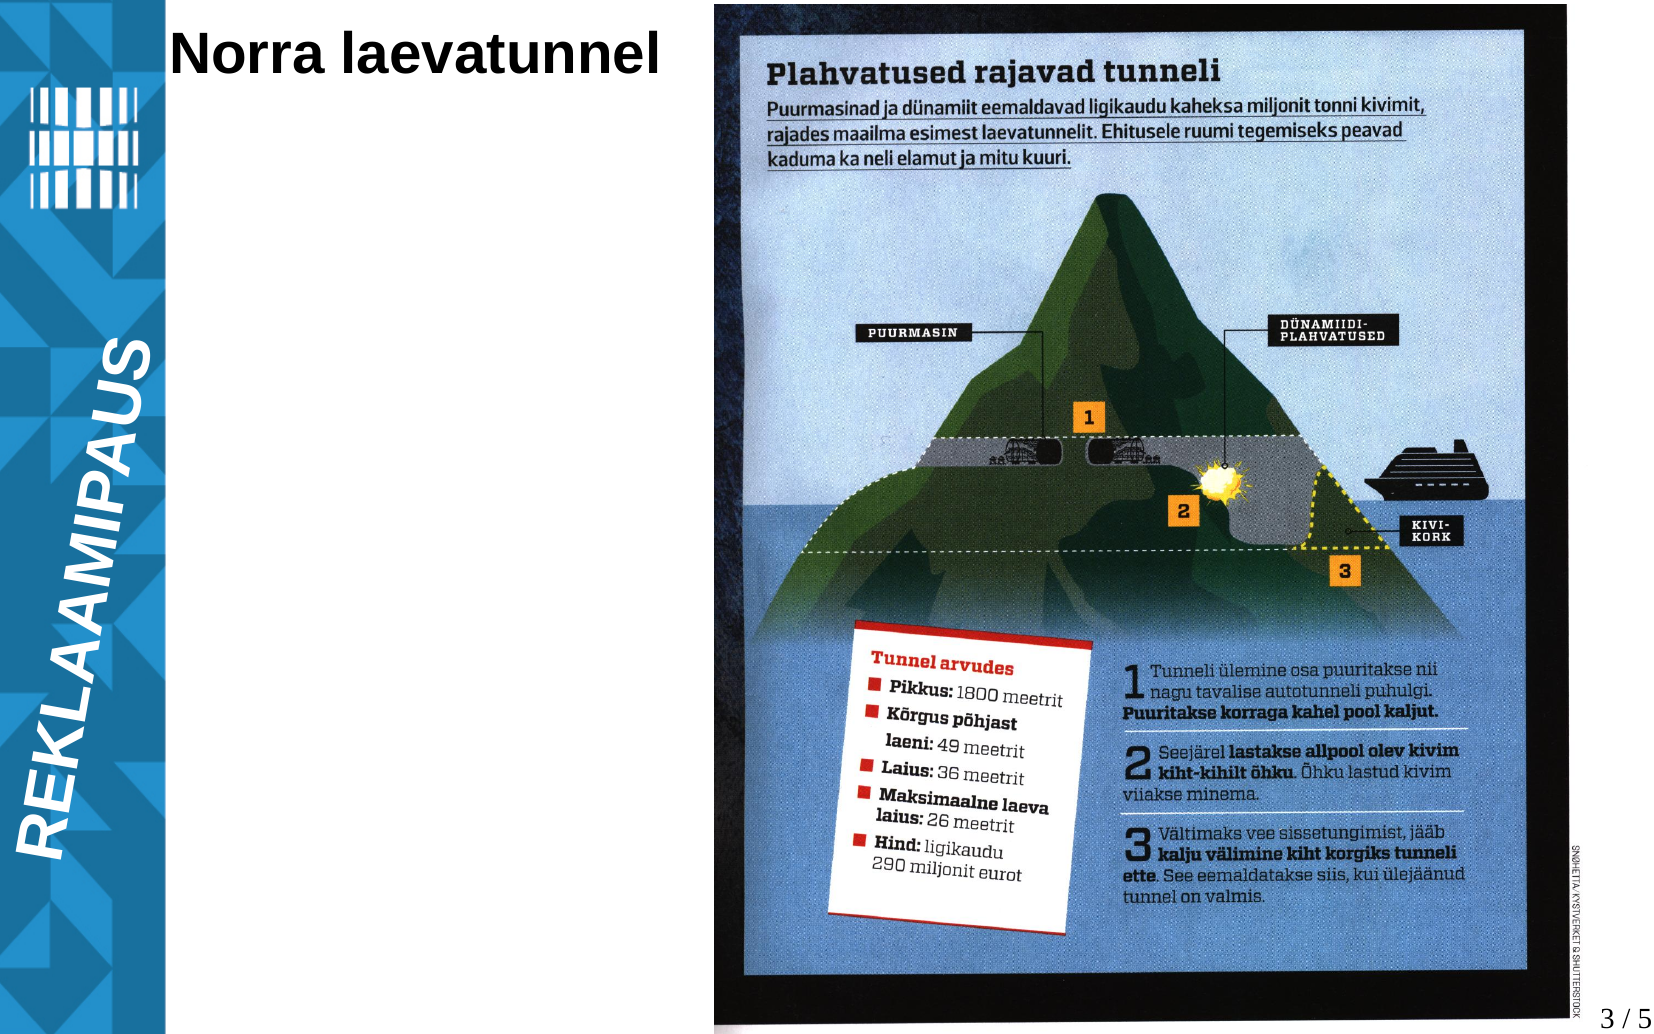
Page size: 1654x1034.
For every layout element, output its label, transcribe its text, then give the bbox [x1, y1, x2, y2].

title Norra laevatunnel [169, 11, 714, 95]
picture [714, 4, 1589, 1034]
